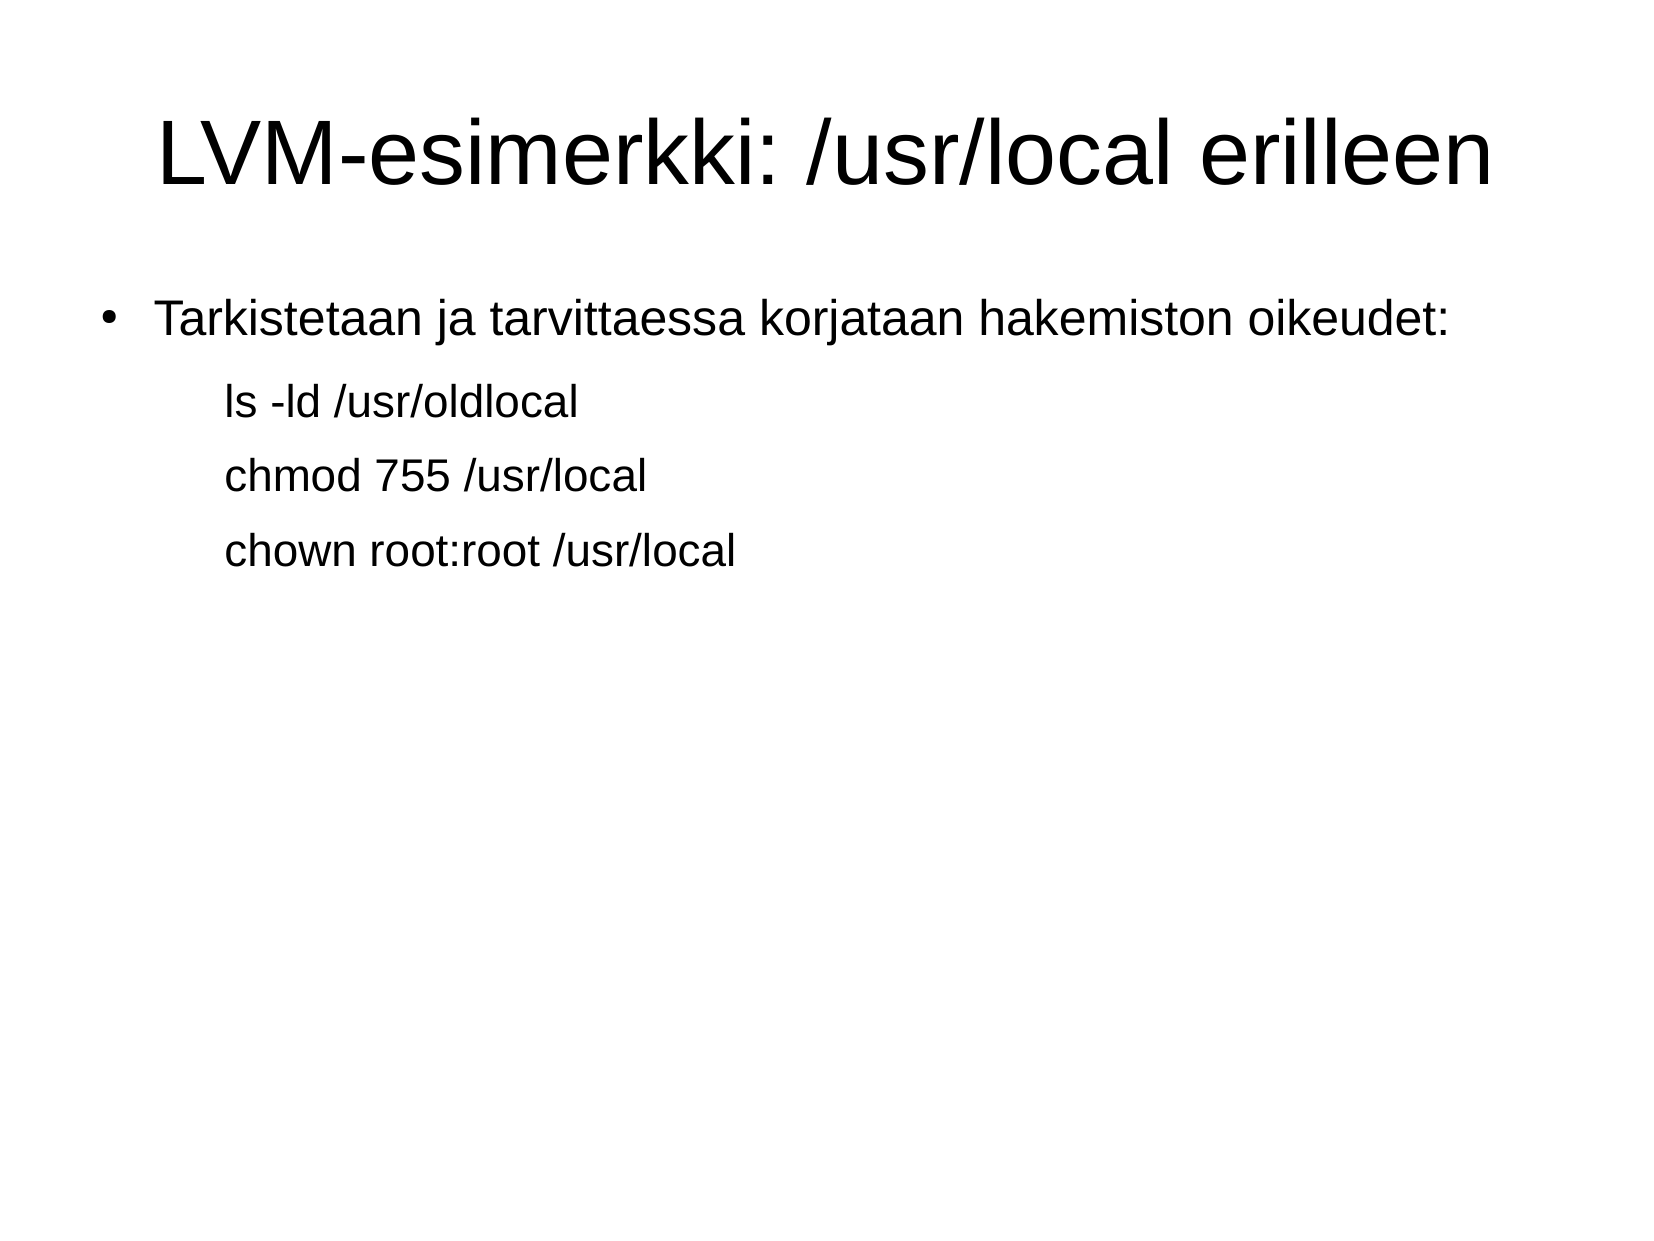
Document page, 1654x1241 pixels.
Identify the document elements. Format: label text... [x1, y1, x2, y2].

list Tarkistetaan ja tarvittaessa korjataan hakemiston oikeudet: ls -ld /usr/oldlocal chmod 755 /usr/local chown root:root /usr/local [82, 290, 1571, 1010]
title LVM-esimerkki: /usr/local erilleen [82, 49, 1571, 257]
